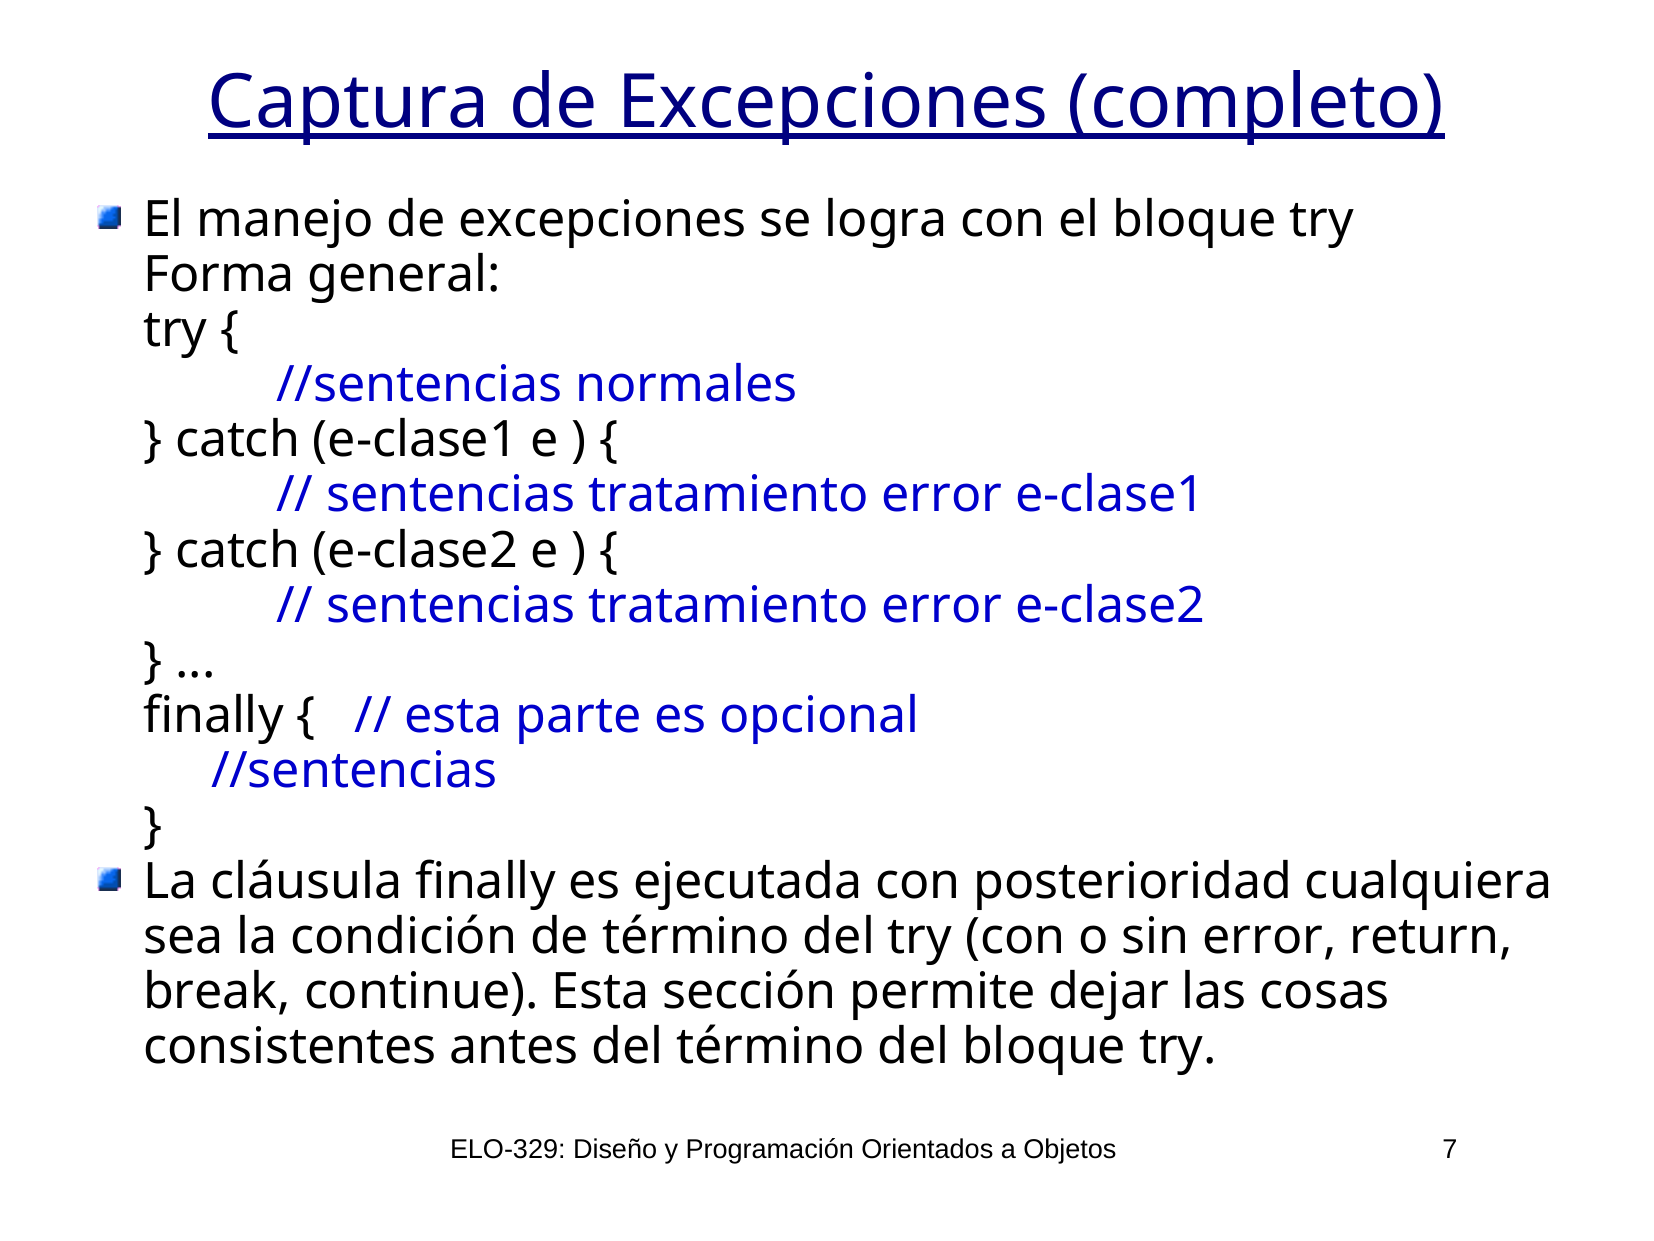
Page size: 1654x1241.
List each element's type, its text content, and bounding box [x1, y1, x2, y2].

title Captura de Excepciones (completo)‏ [82, 49, 1571, 151]
list El manejo de excepciones se logra con el bloque try Forma general: try { //sentencias normales } catch (e-clase1 e ) { // sentencias tratamiento error e-clase1 } catch (e-clase2 e ) { // sentencias tratamiento error e-clase2 } ... finally { // esta parte es opcional //sentencias } La cláusula finally es ejecutada con posterioridad cualquiera sea la condición de término del try (con o sin error, return, break, continue). Esta sección permite dejar las cosas consistentes antes del término del bloque try. [82, 187, 1571, 1082]
